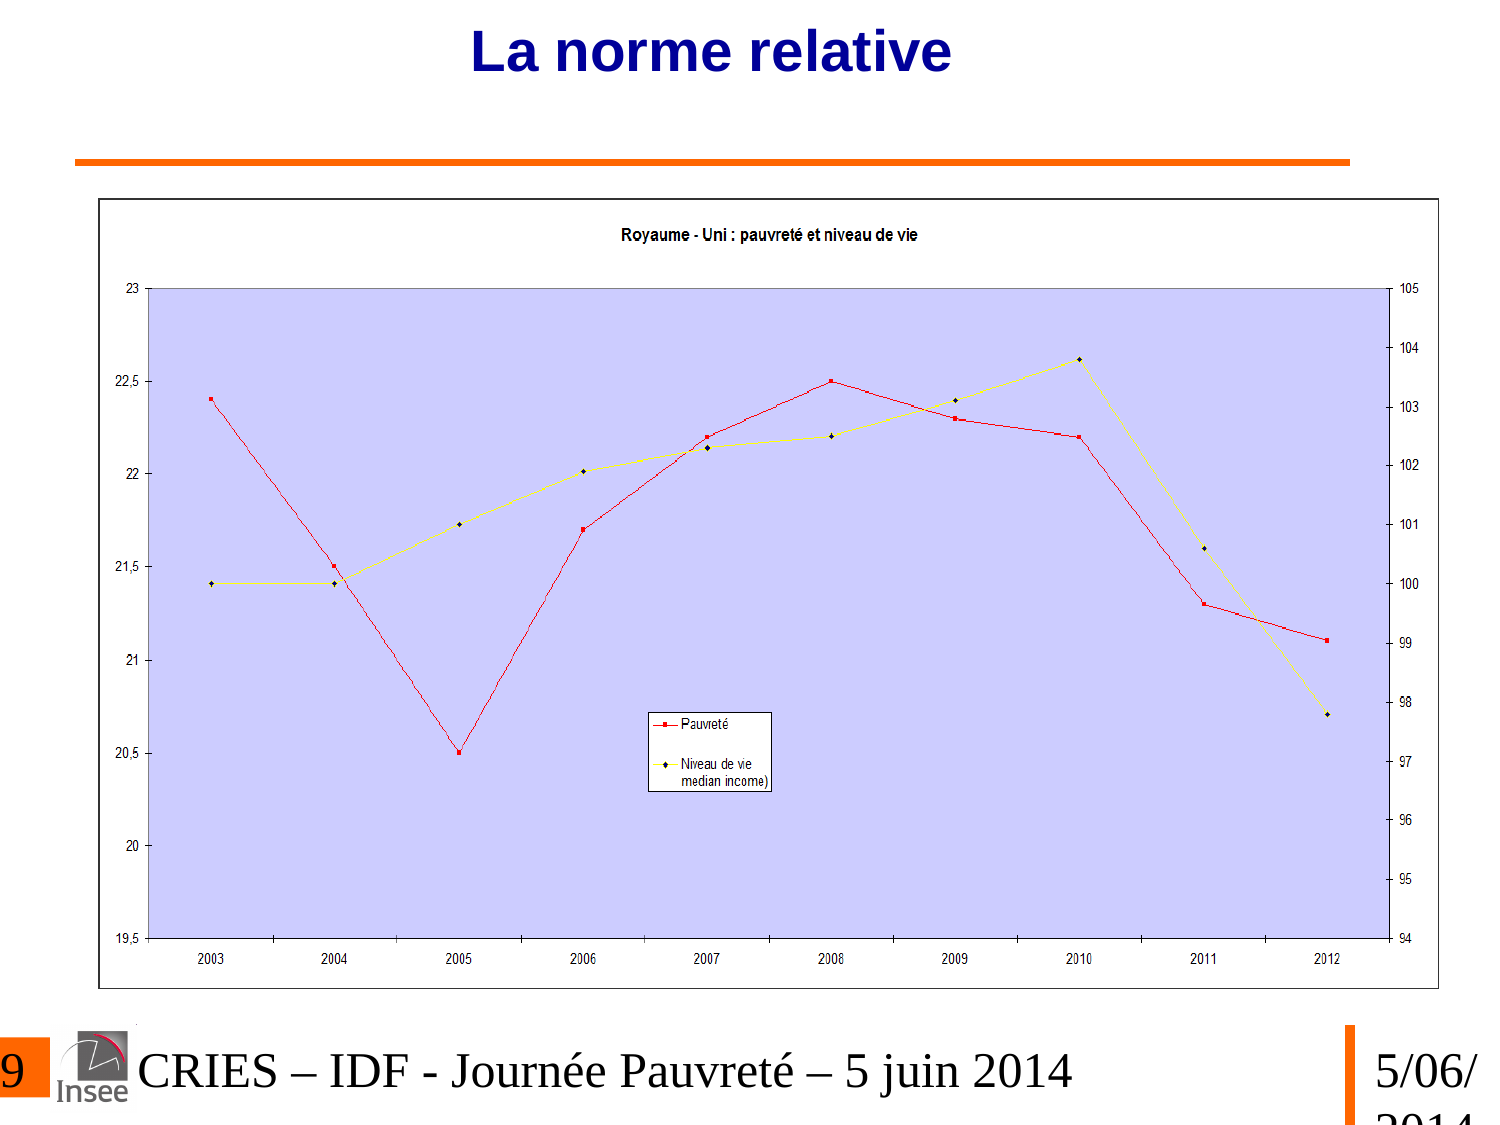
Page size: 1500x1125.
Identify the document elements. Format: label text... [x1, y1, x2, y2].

list [99, 200, 1438, 988]
picture [50, 1024, 137, 1113]
title La norme relative [75, 21, 1351, 155]
